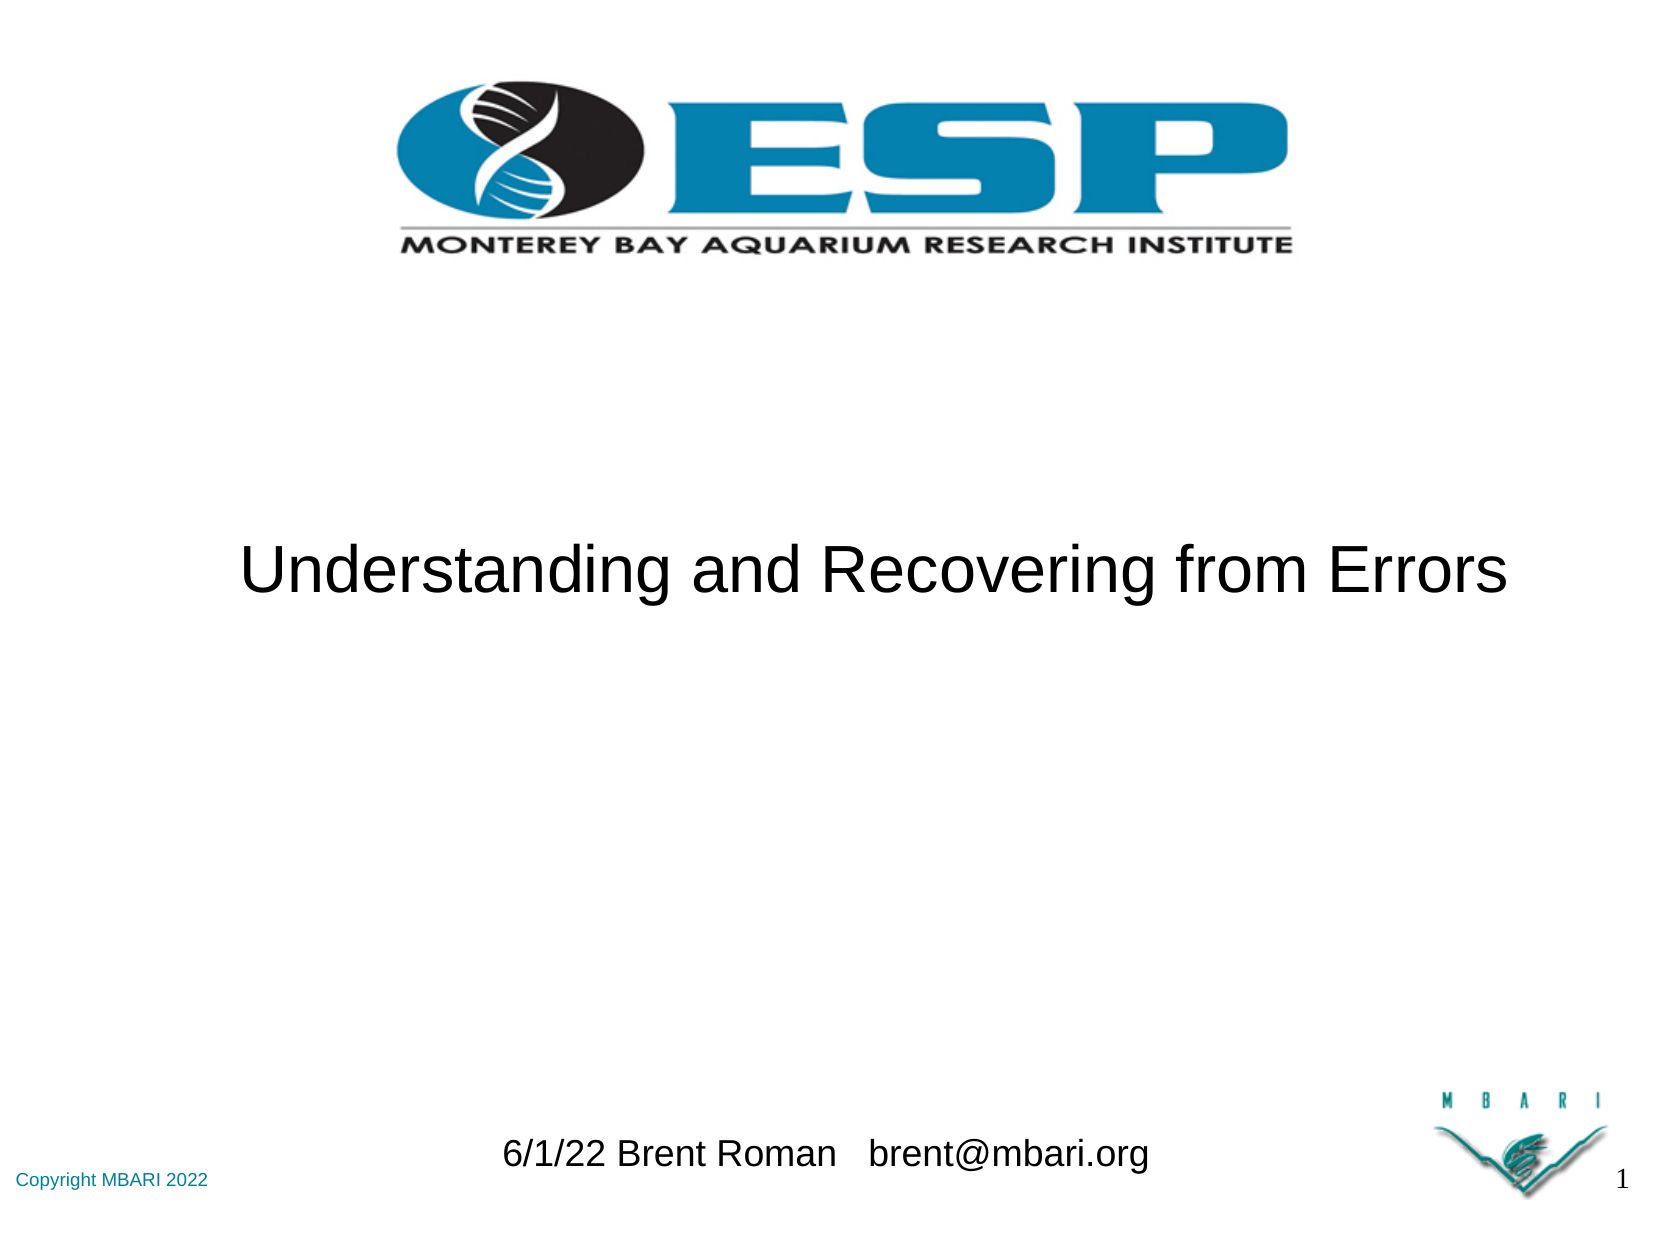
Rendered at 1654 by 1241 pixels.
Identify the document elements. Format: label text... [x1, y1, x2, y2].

text_box Understanding and Recovering from Errors [225, 525, 1526, 652]
text_box 6/1/22 Brent Roman brent@mbari.org [487, 1125, 1186, 1182]
picture [375, 74, 1313, 263]
picture [1426, 1091, 1613, 1200]
